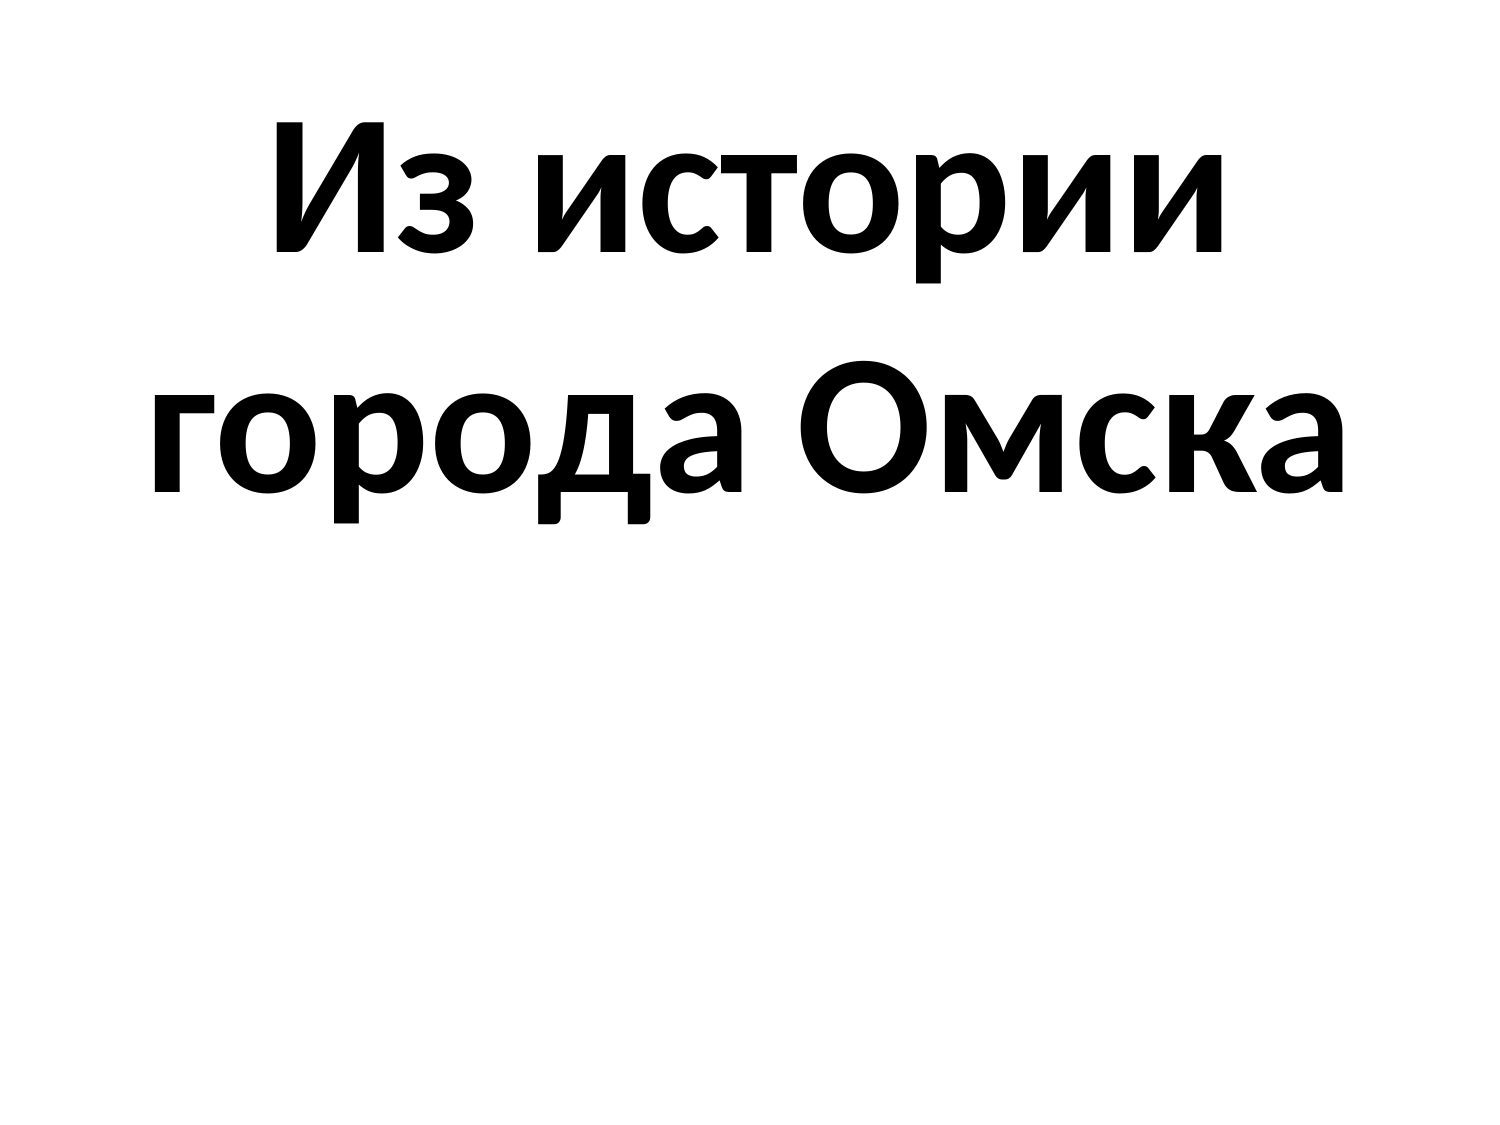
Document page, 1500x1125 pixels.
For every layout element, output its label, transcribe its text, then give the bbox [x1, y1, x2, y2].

title Из истории города Омска [75, 45, 1425, 926]
